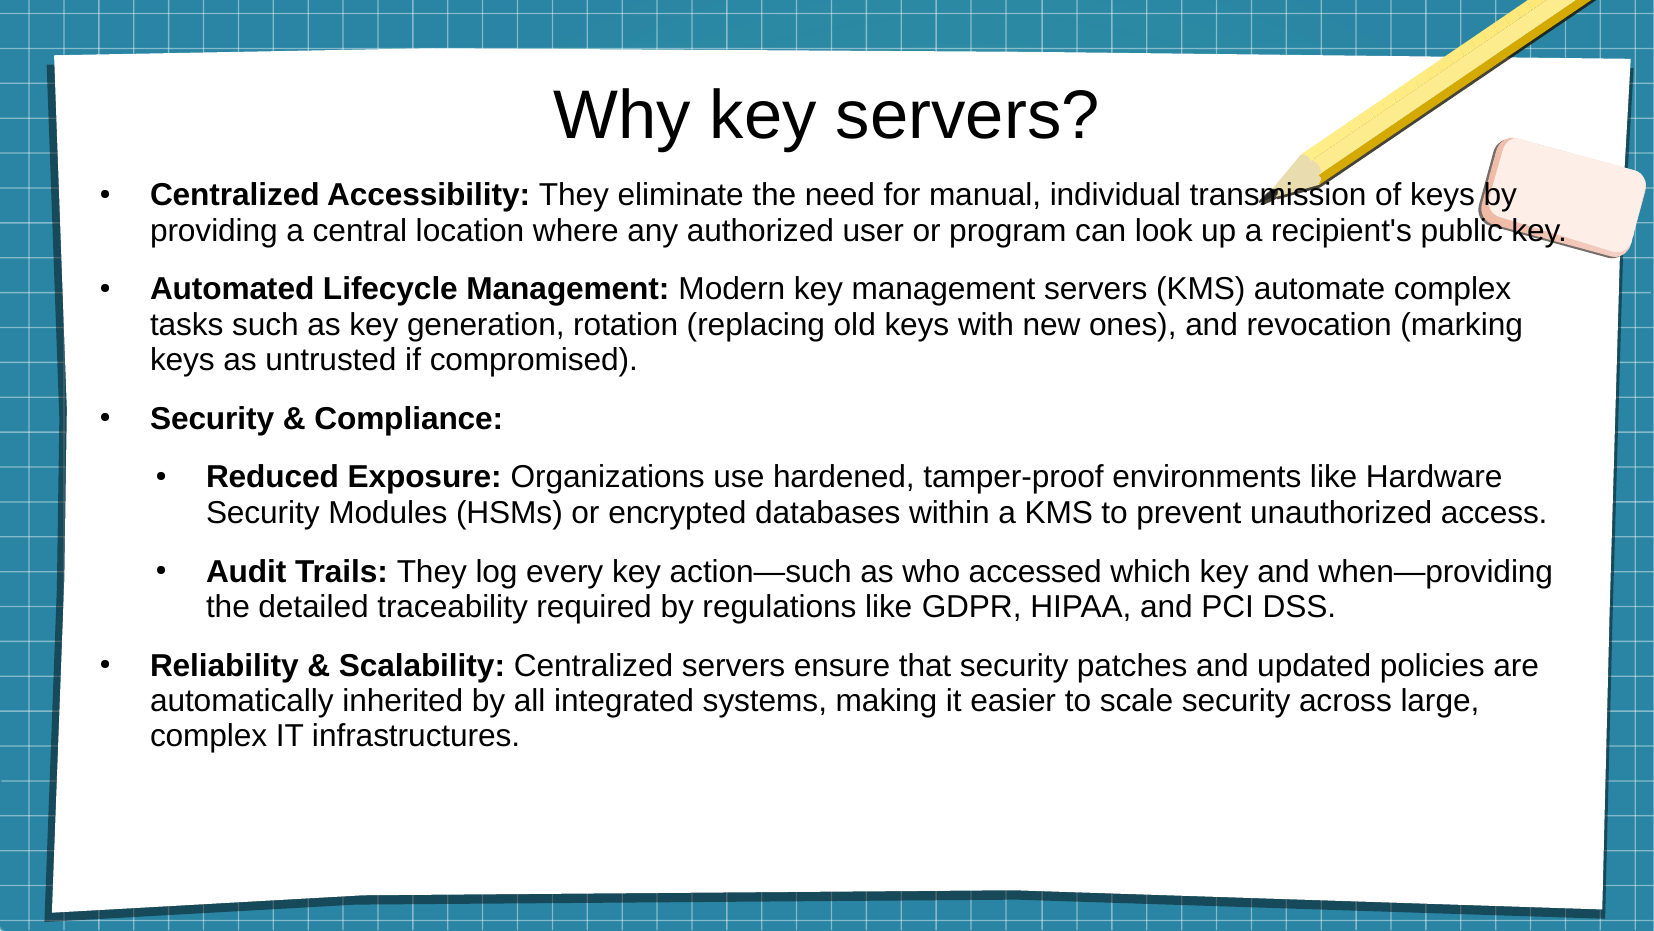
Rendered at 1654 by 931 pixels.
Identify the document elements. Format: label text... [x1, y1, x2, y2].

title Why key servers? [82, 37, 1571, 177]
list Centralized Accessibility: They eliminate the need for manual, individual transmission of keys by providing a central location where any authorized user or program can look up a recipient's public key. Automated Lifecycle Management: Modern key management servers (KMS) automate complex tasks such as key generation, rotation (replacing old keys with new ones), and revocation (marking keys as untrusted if compromised). Security & Compliance: Reduced Exposure: Organizations use hardened, tamper-proof environments like Hardware Security Modules (HSMs) or encrypted databases within a KMS to prevent unauthorized access. Audit Trails: They log every key action—such as who accessed which key and when—providing the detailed traceability required by regulations like GDPR, HIPAA, and PCI DSS. Reliability & Scalability: Centralized servers ensure that security patches and updated policies are automatically inherited by all integrated systems, making it easier to scale security across large, complex IT infrastructures. [82, 177, 1571, 827]
